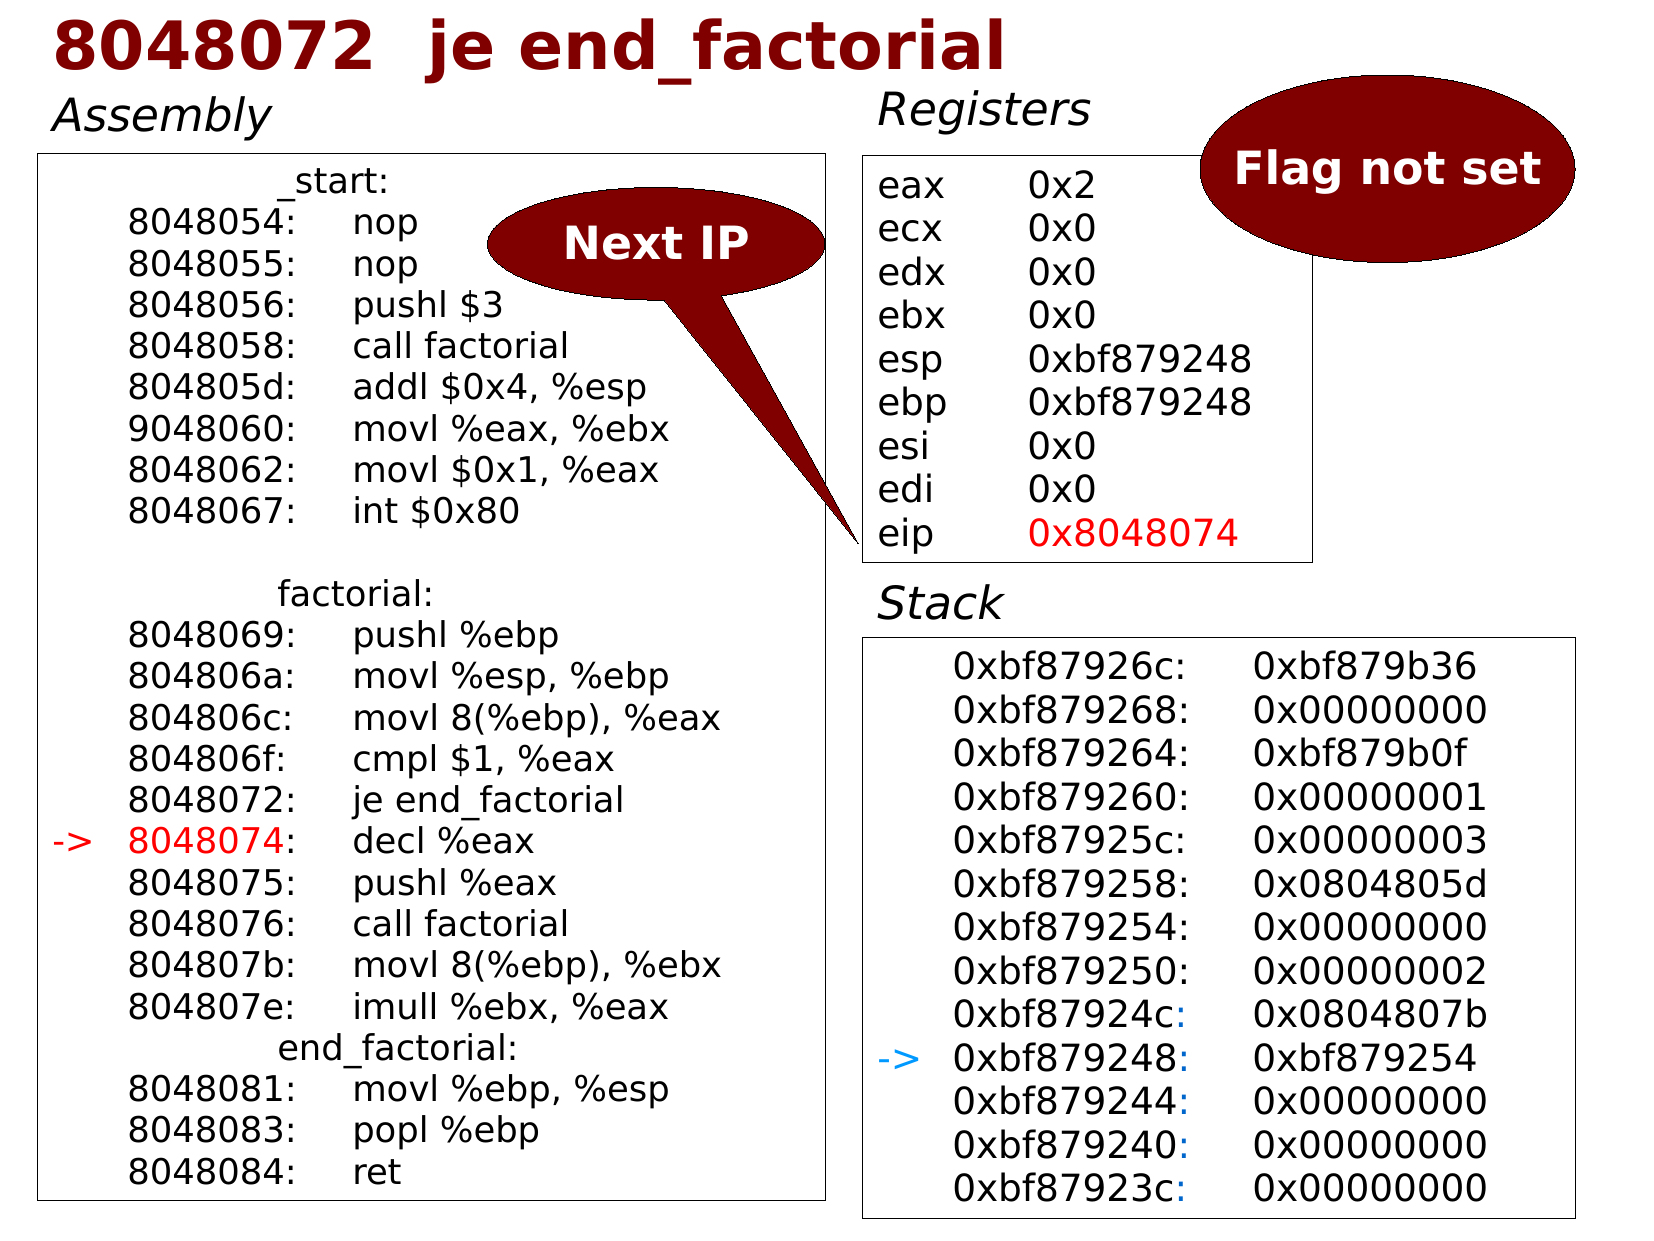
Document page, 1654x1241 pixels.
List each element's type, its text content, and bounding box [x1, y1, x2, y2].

text_box _start: 8048054: nop 8048055: nop 8048056: pushl $3 8048058: call factorial 804805d: addl $0x4, %esp 9048060: movl %eax, %ebx 8048062: movl $0x1, %eax 8048067: int $0x80 factorial: 8048069: pushl %ebp 804806a: movl %esp, %ebp 804806c: movl 8(%ebp), %eax 804806f: cmpl $1, %eax 8048072: je end_factorial -> 8048074: decl %eax 8048075: pushl %eax 8048076: call factorial 804807b: movl 8(%ebp), %ebx 804807e: imull %ebx, %eax end_factorial: 8048081: movl %ebp, %esp 8048083: popl %ebp 8048084: ret [37, 153, 826, 1201]
text_box 8048072 je end_factorial [37, 0, 1388, 93]
text_box Assembly [37, 81, 301, 151]
text_box Flag not set [1200, 75, 1576, 263]
text_box eax 0x2 ecx 0x0 edx 0x0 ebx 0x0 esp 0xbf879248 ebp 0xbf879248 esi 0x0 edi 0x0 eip 0x8048074 [862, 155, 1313, 563]
text_box Next IP [487, 187, 859, 544]
text_box Registers [862, 75, 1126, 144]
text_box 0xbf87926c: 0xbf879b36 0xbf879268: 0x00000000 0xbf879264: 0xbf879b0f 0xbf879260: 0x00000001 0xbf87925c: 0x00000003 0xbf879258: 0x0804805d 0xbf879254: 0x00000000 0xbf879250: 0x00000002 0xbf87924c: 0x0804807b -> 0xbf879248: 0xbf879254 0xbf879244: 0x00000000 0xbf879240: 0x00000000 0xbf87923c: 0x00000000 [862, 637, 1576, 1219]
text_box Stack [862, 569, 1051, 638]
